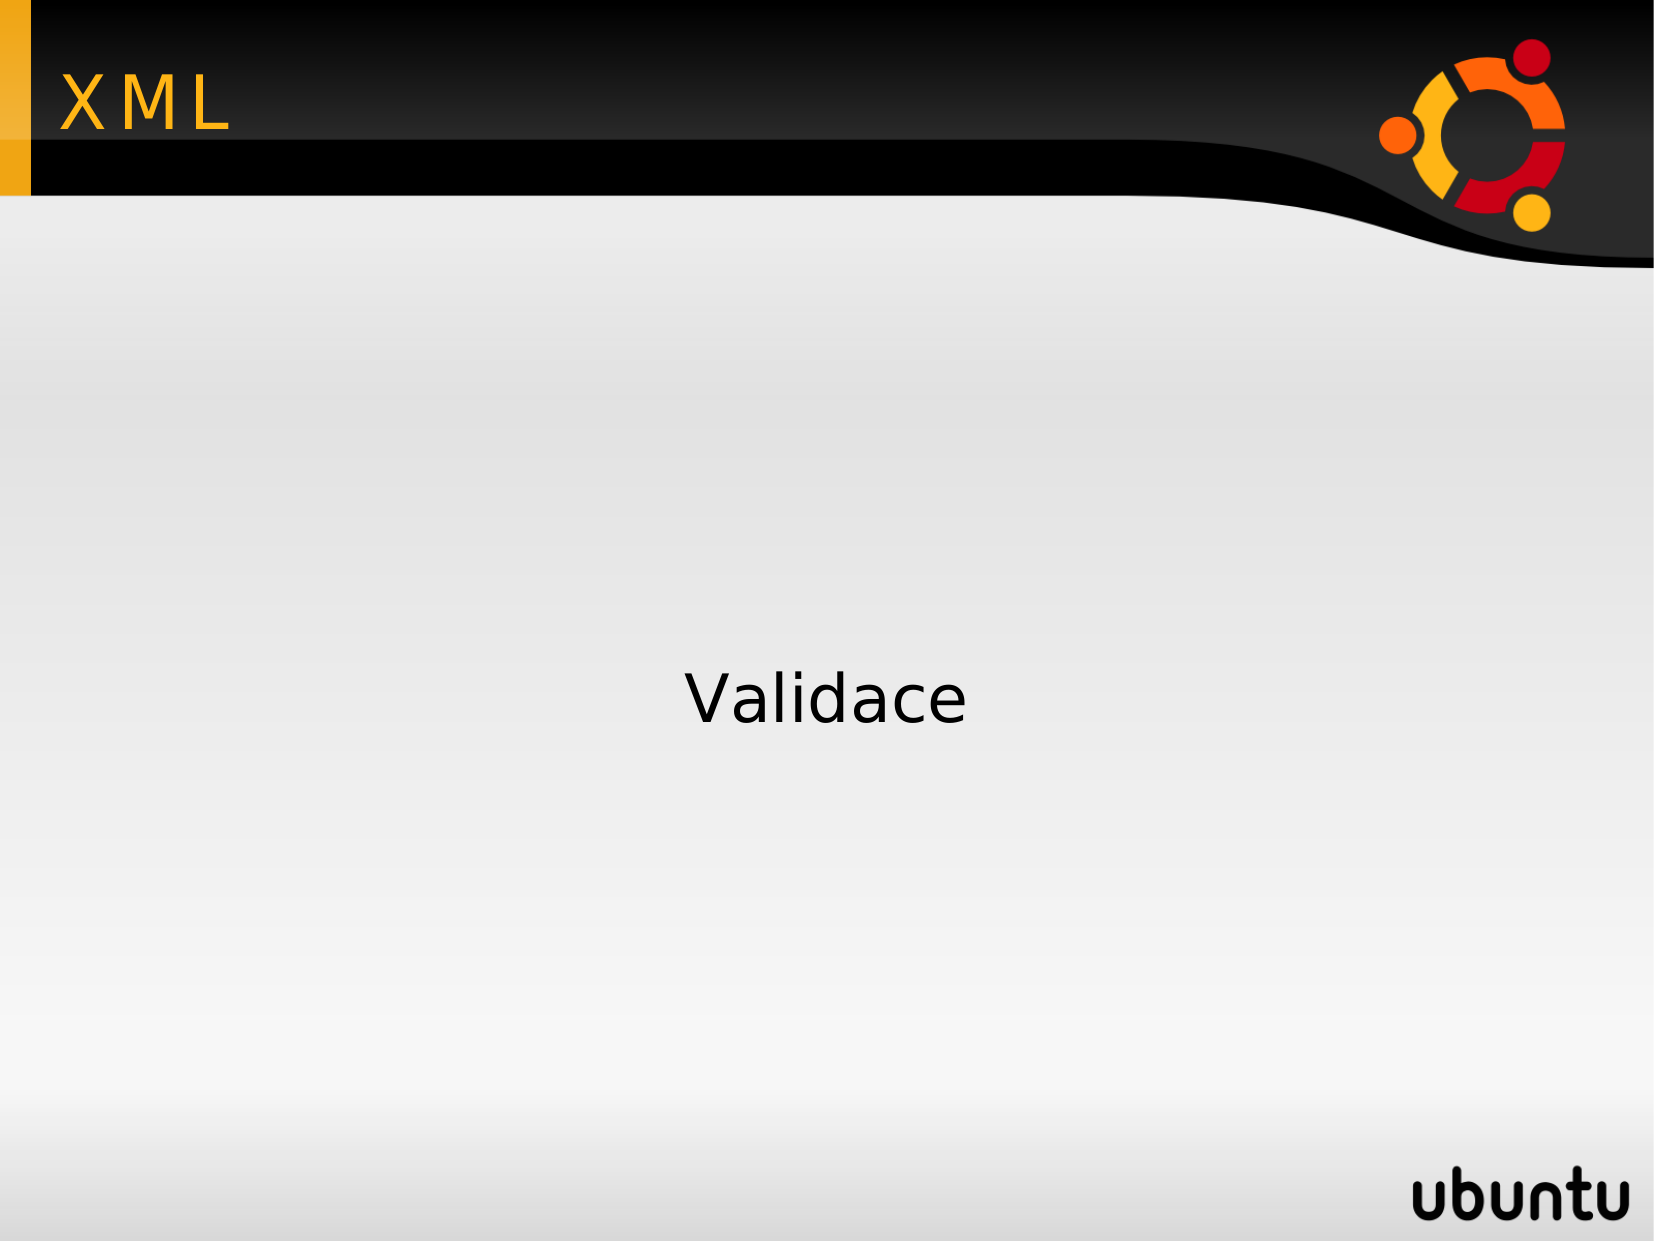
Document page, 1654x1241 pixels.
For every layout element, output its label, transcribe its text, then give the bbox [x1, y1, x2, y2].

title XML [59, 29, 1270, 178]
subtitle Validace [82, 290, 1571, 1109]
picture [0, 0, 1654, 1241]
